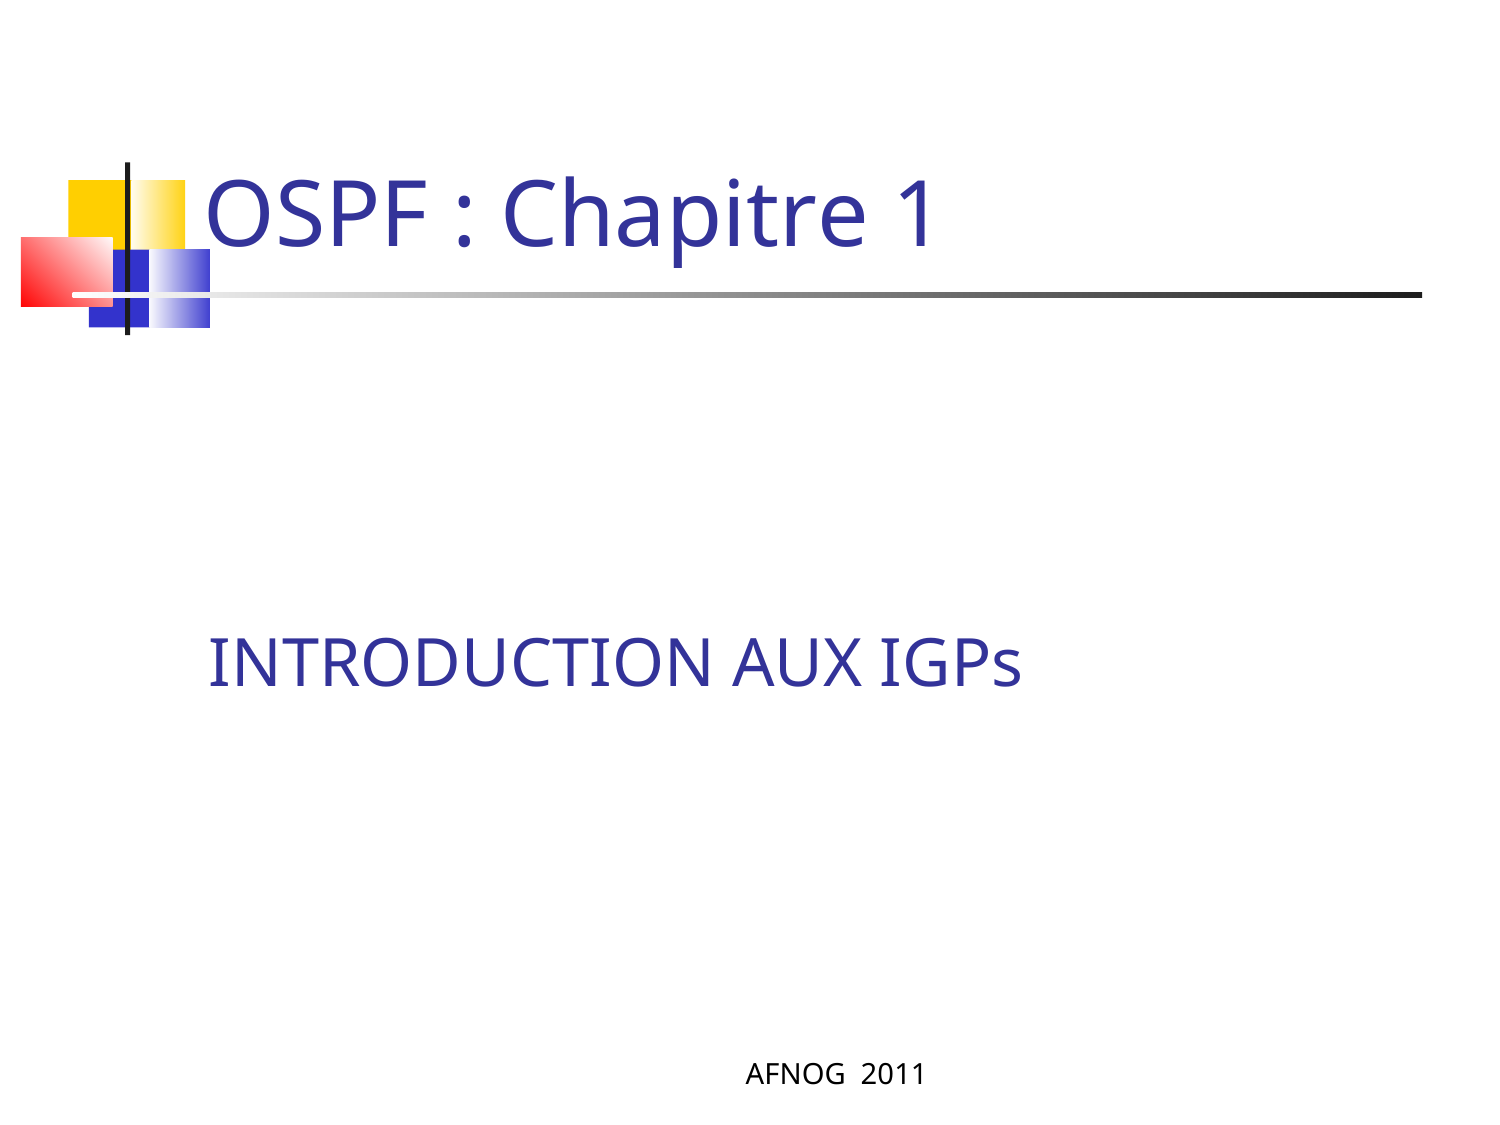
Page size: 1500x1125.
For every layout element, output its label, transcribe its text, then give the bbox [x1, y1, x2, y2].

title OSPF : Chapitre 1 [188, 35, 1468, 276]
list INTRODUCTION AUX IGPs [193, 331, 1469, 1007]
text_box AFNOG 2011 [599, 1024, 1074, 1099]
